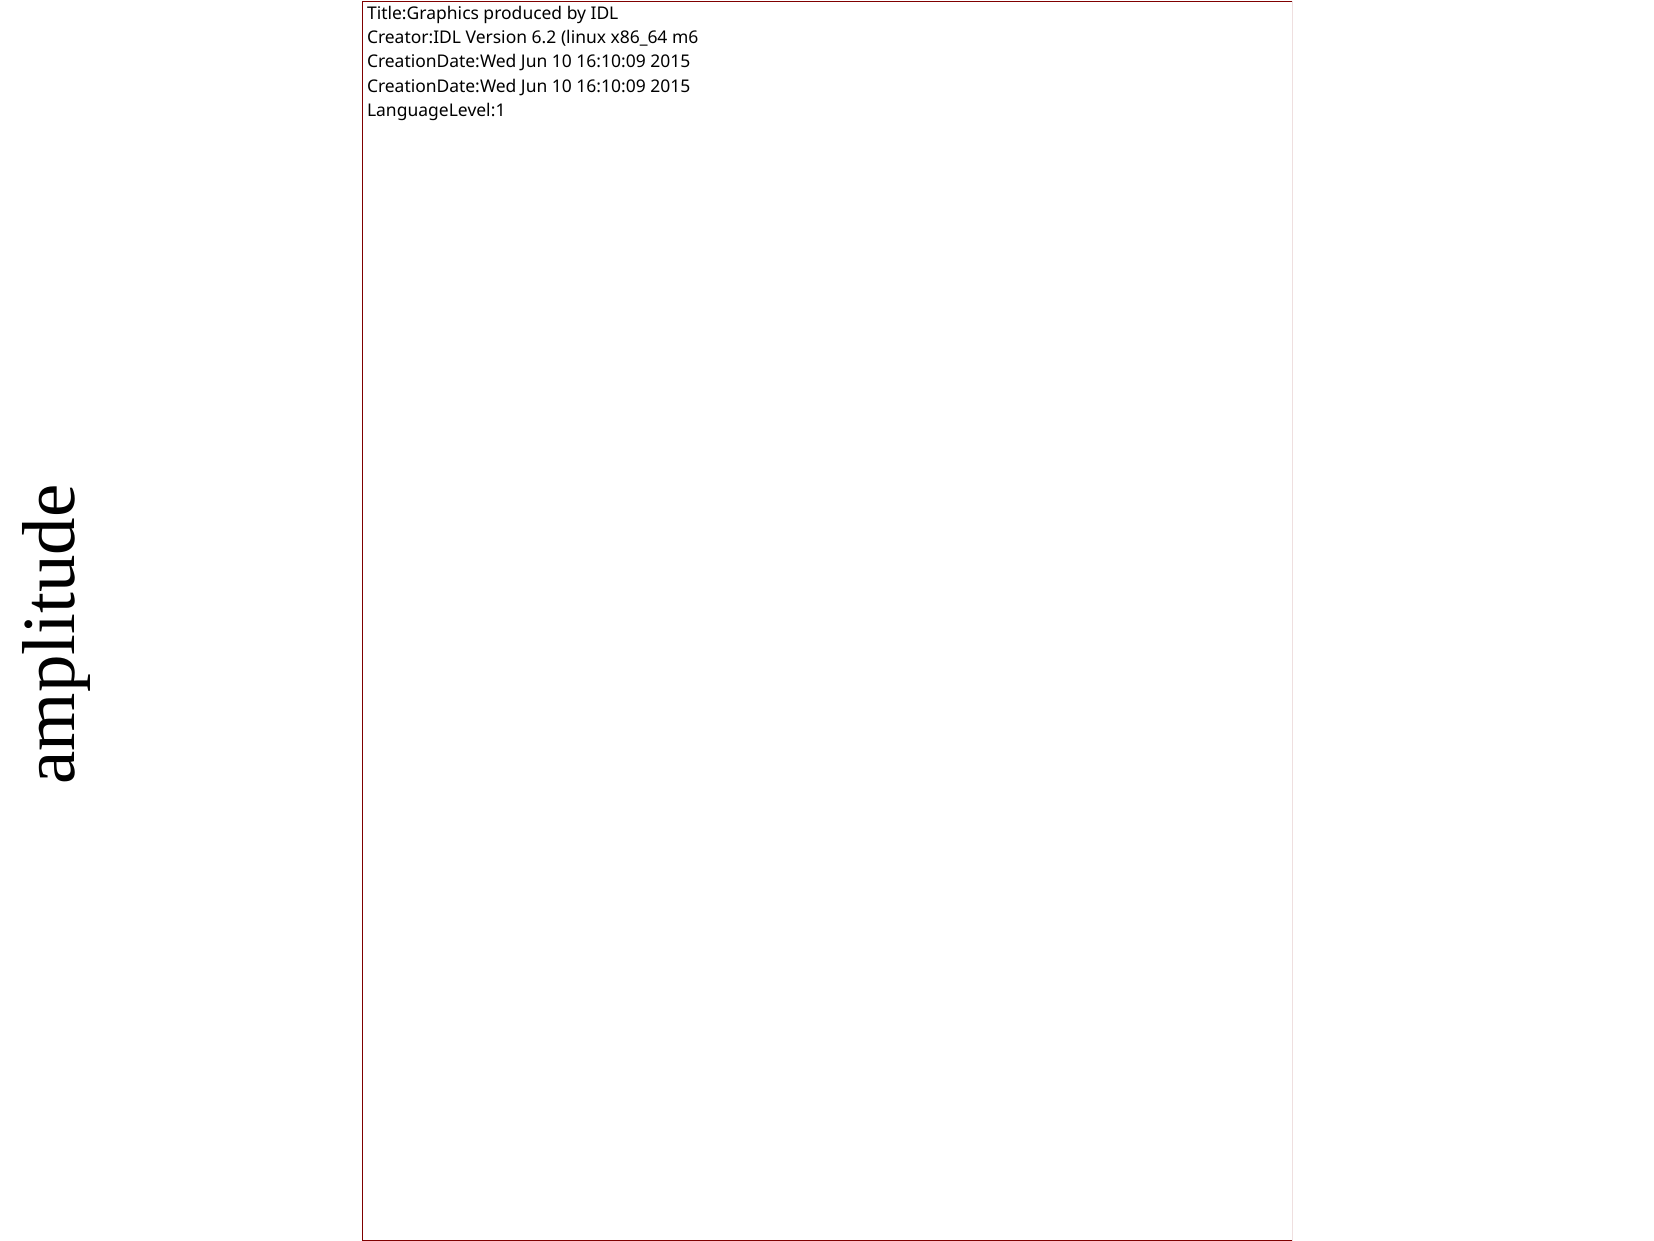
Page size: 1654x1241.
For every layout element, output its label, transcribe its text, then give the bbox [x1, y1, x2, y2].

picture [361, 0, 1293, 1241]
text_box amplitude [0, 441, 99, 799]
